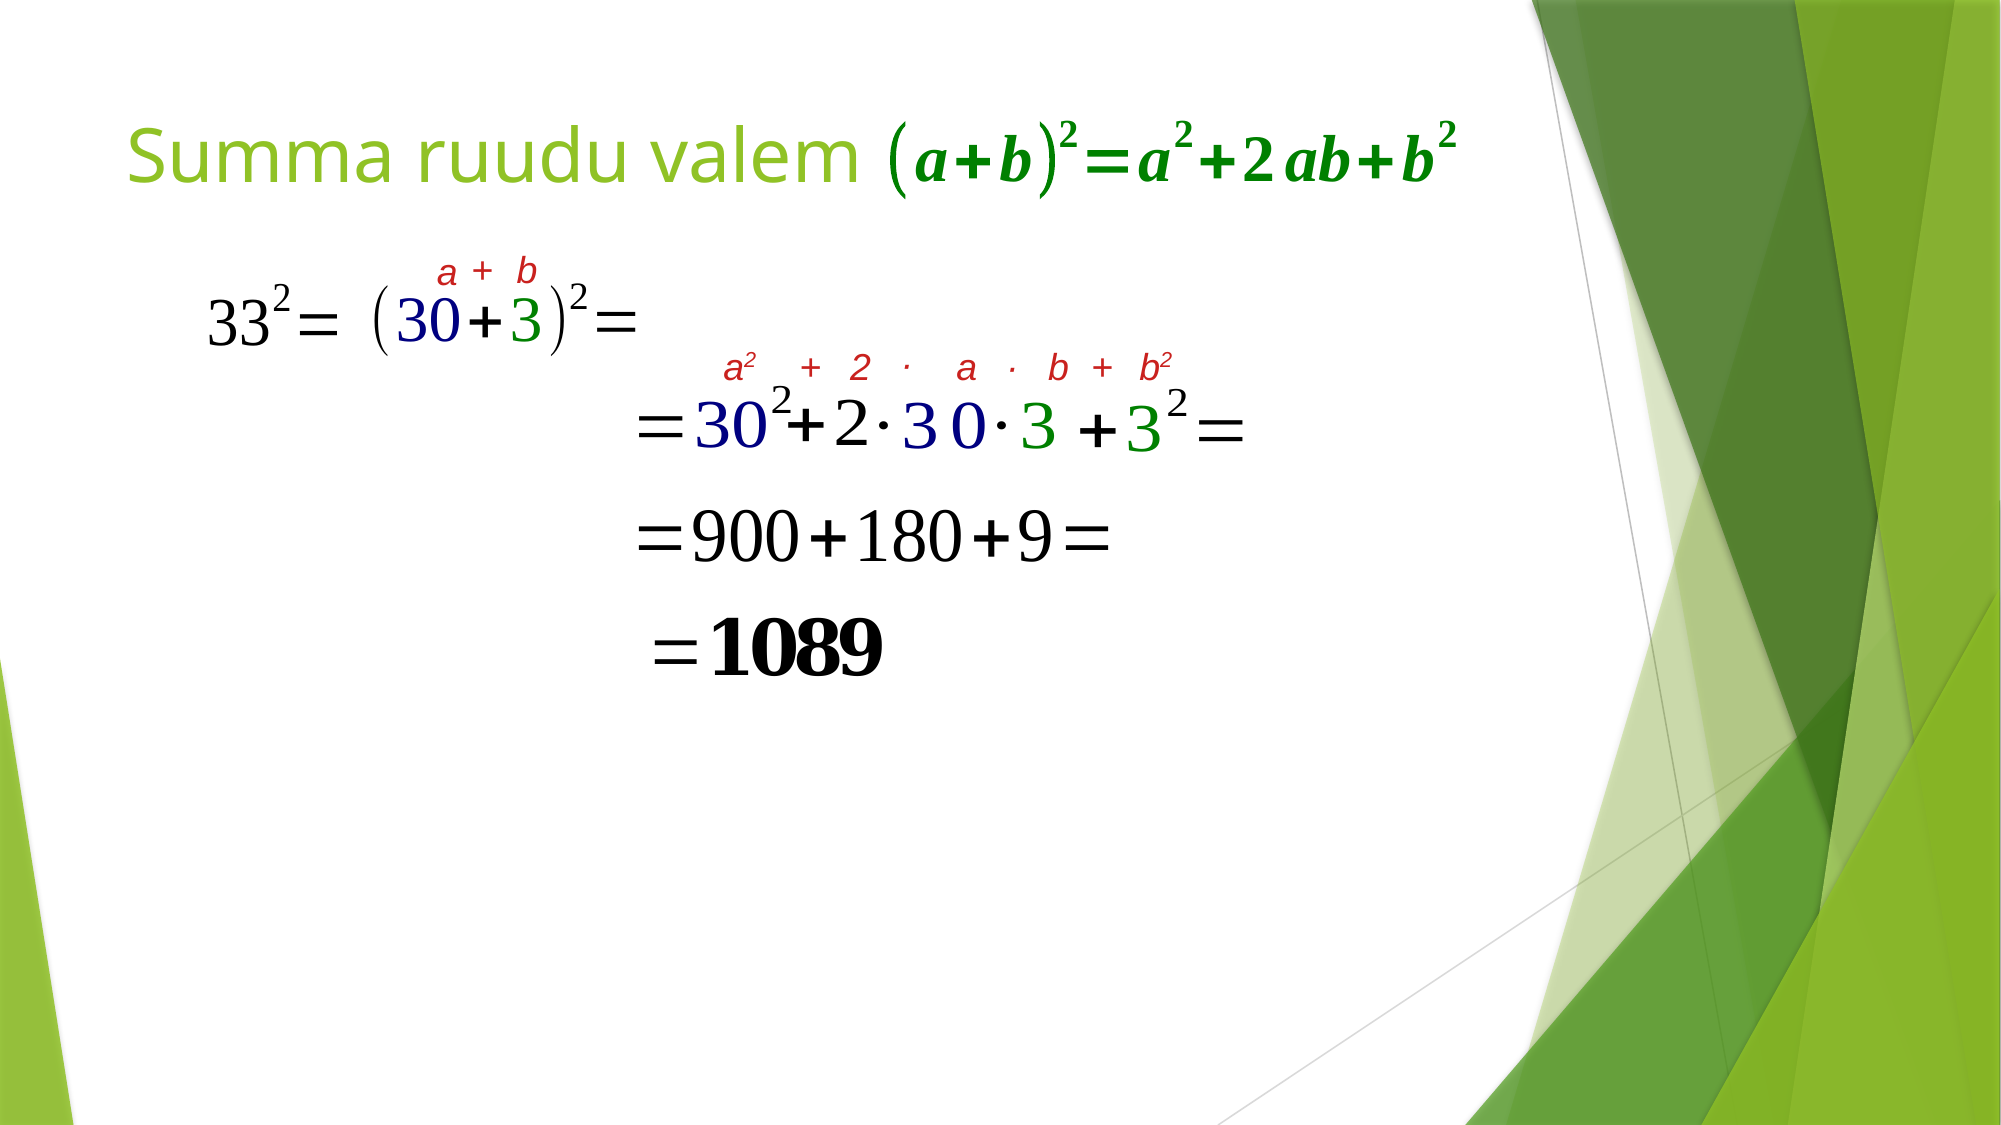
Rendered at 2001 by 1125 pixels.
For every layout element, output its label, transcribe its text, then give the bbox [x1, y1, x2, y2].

text_box · [991, 338, 1034, 386]
text_box a [422, 244, 473, 302]
text_box b [508, 242, 553, 299]
text_box a [941, 338, 991, 386]
text_box + [456, 242, 508, 299]
chart [190, 275, 660, 361]
title Summa ruudu valem [111, 99, 1522, 317]
text_box · [885, 336, 928, 386]
chart [879, 112, 1464, 200]
chart [603, 491, 1135, 578]
chart [603, 377, 1270, 467]
text_box 2 [837, 338, 885, 383]
text_box a2 [708, 338, 772, 396]
text_box + [784, 338, 837, 396]
chart [620, 605, 898, 692]
text_box + [1076, 338, 1128, 380]
text_box b [1034, 338, 1076, 386]
text_box b2 [1128, 338, 1188, 380]
